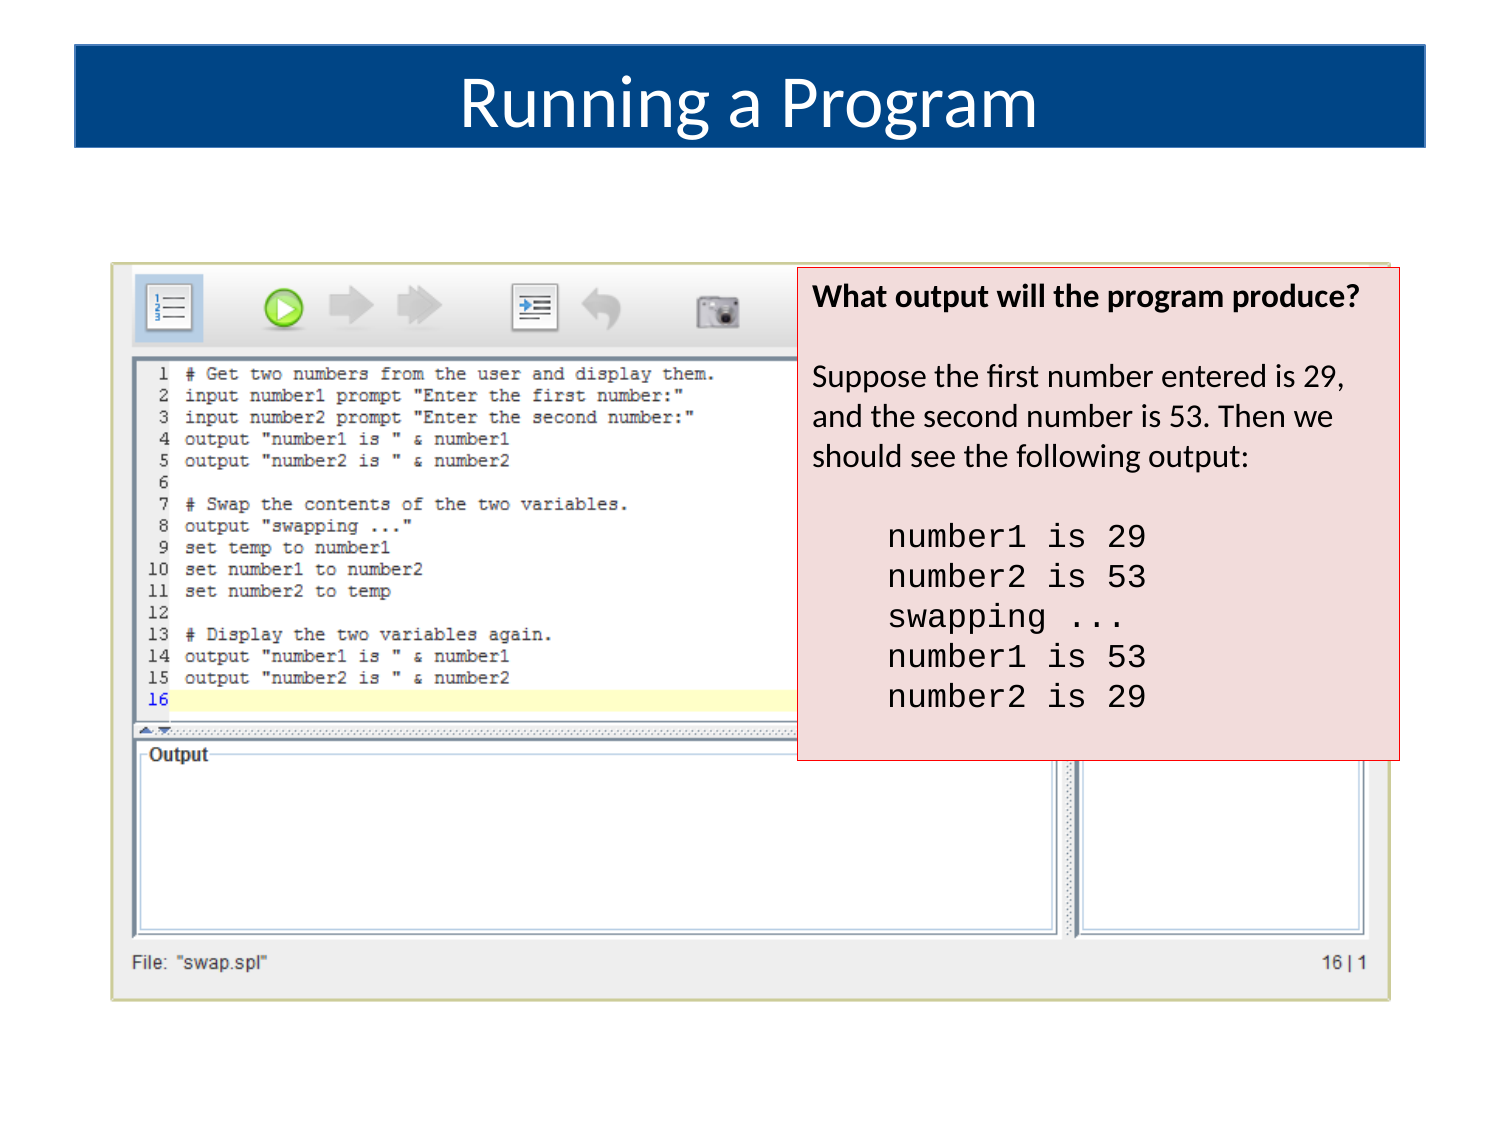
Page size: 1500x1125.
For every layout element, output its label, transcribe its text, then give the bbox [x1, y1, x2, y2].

picture [109, 262, 1391, 1005]
text_box What output will the program produce? Suppose the first number entered is 29, and the second number is 53. Then we should see the following output: number1 is 29 number2 is 53 swapping ... number1 is 53 number2 is 29 [797, 267, 1400, 761]
title Running a Program [75, 45, 1425, 148]
